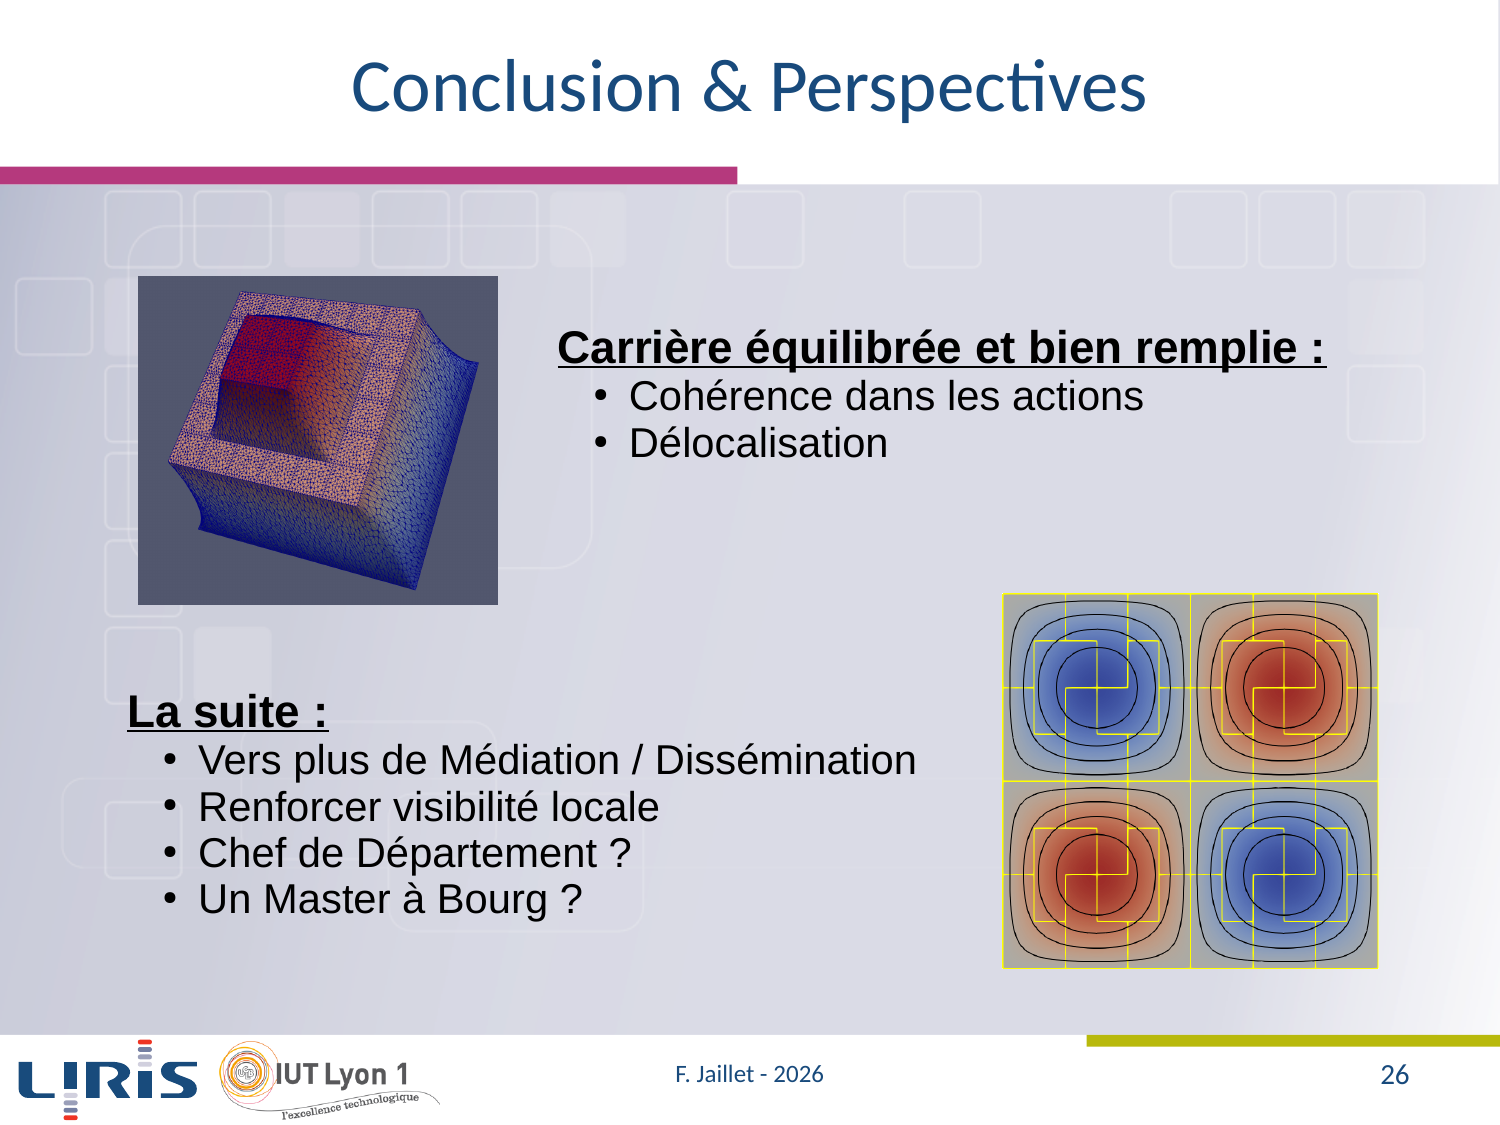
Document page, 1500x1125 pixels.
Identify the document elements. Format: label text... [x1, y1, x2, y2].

picture [0, 0, 1500, 1125]
text_box La suite : Vers plus de Médiation / Dissémination Renforcer visibilité locale Chef de Département ? Un Master à Bourg ? [112, 678, 1002, 931]
title Conclusion & Perspectives [75, 45, 1425, 138]
footer F. Jaillet - 2026 [430, 1042, 1070, 1103]
text_box Carrière équilibrée et bien remplie : Cohérence dans les actions Délocalisation [543, 314, 1378, 483]
slide_number <numéro> [1230, 1042, 1425, 1103]
